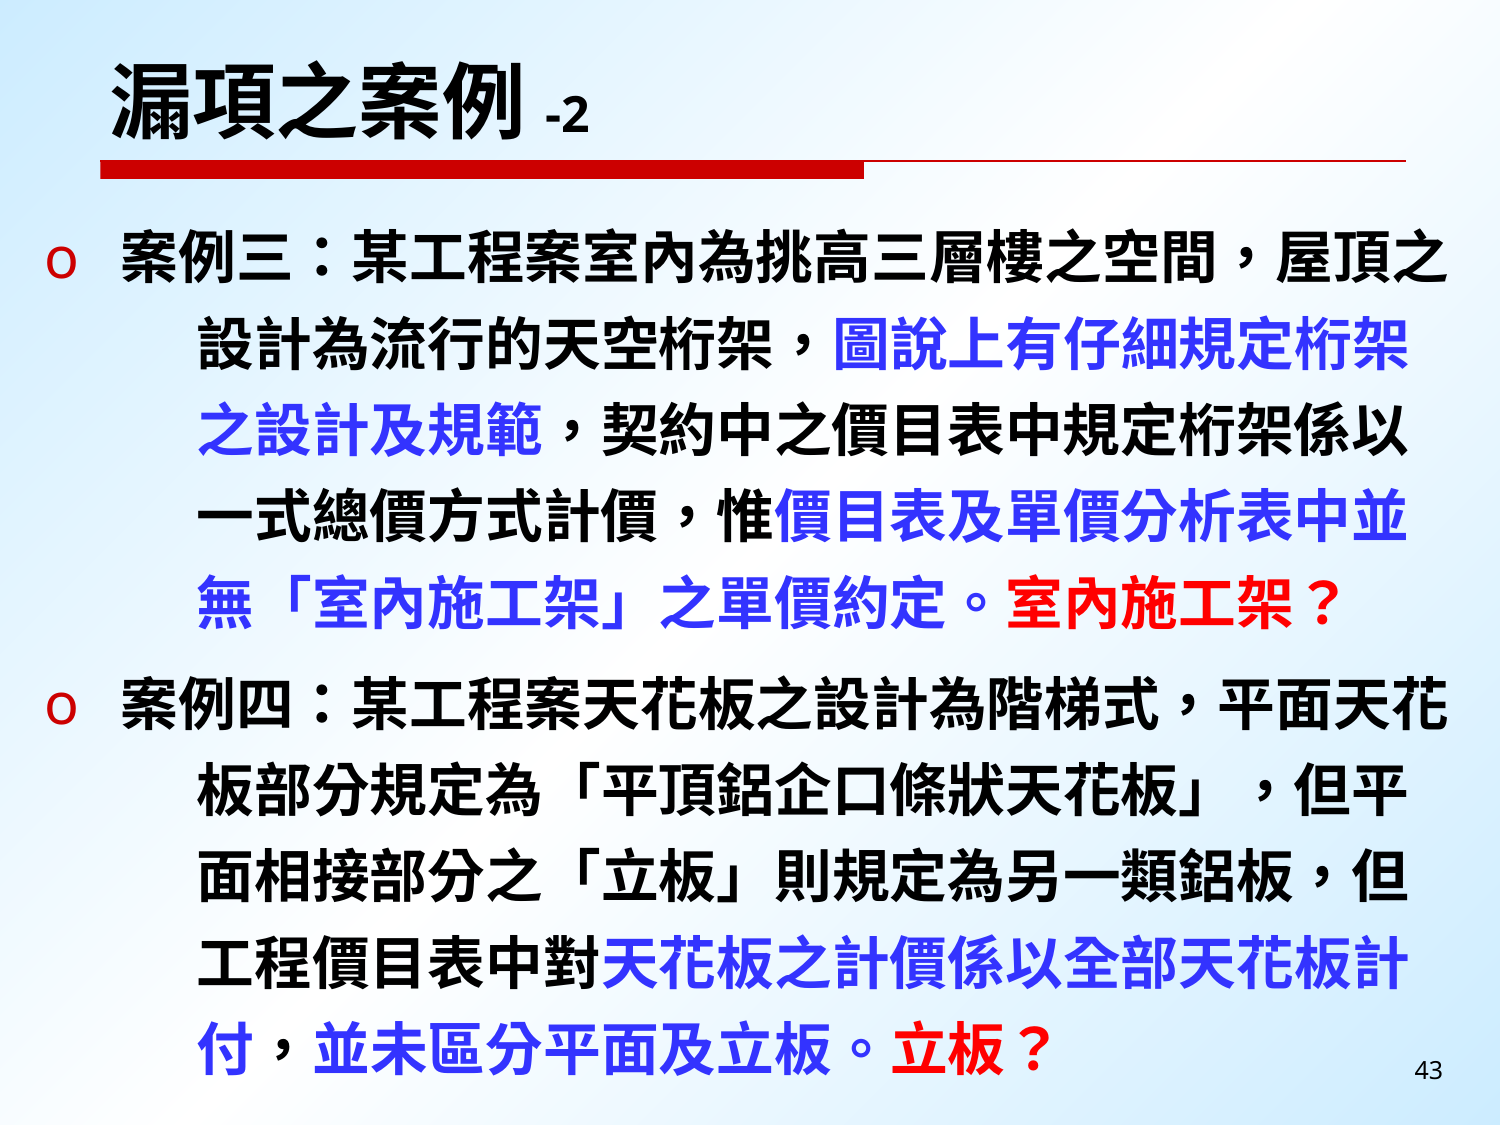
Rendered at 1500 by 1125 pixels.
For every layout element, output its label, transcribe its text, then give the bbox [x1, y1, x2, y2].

list 案例三：某工程案室內為挑高三層樓之空間，屋頂之設計為流行的天空桁架，圖說上有仔細規定桁架之設計及規範，契約中之價目表中規定桁架係以一式總價方式計價，惟價目表及單價分析表中並無「室內施工架」之單價約定。室內施工架？ 案例四：某工程案天花板之設計為階梯式，平面天花板部分規定為「平頂鋁企口條狀天花板」，但平面相接部分之「立板」則規定為另一類鋁板，但工程價目表中對天花板之計價係以全部天花板計付，並未區分平面及立板。立板？ [29, 196, 1471, 1094]
title 漏項之案例-2 [94, 30, 1407, 158]
